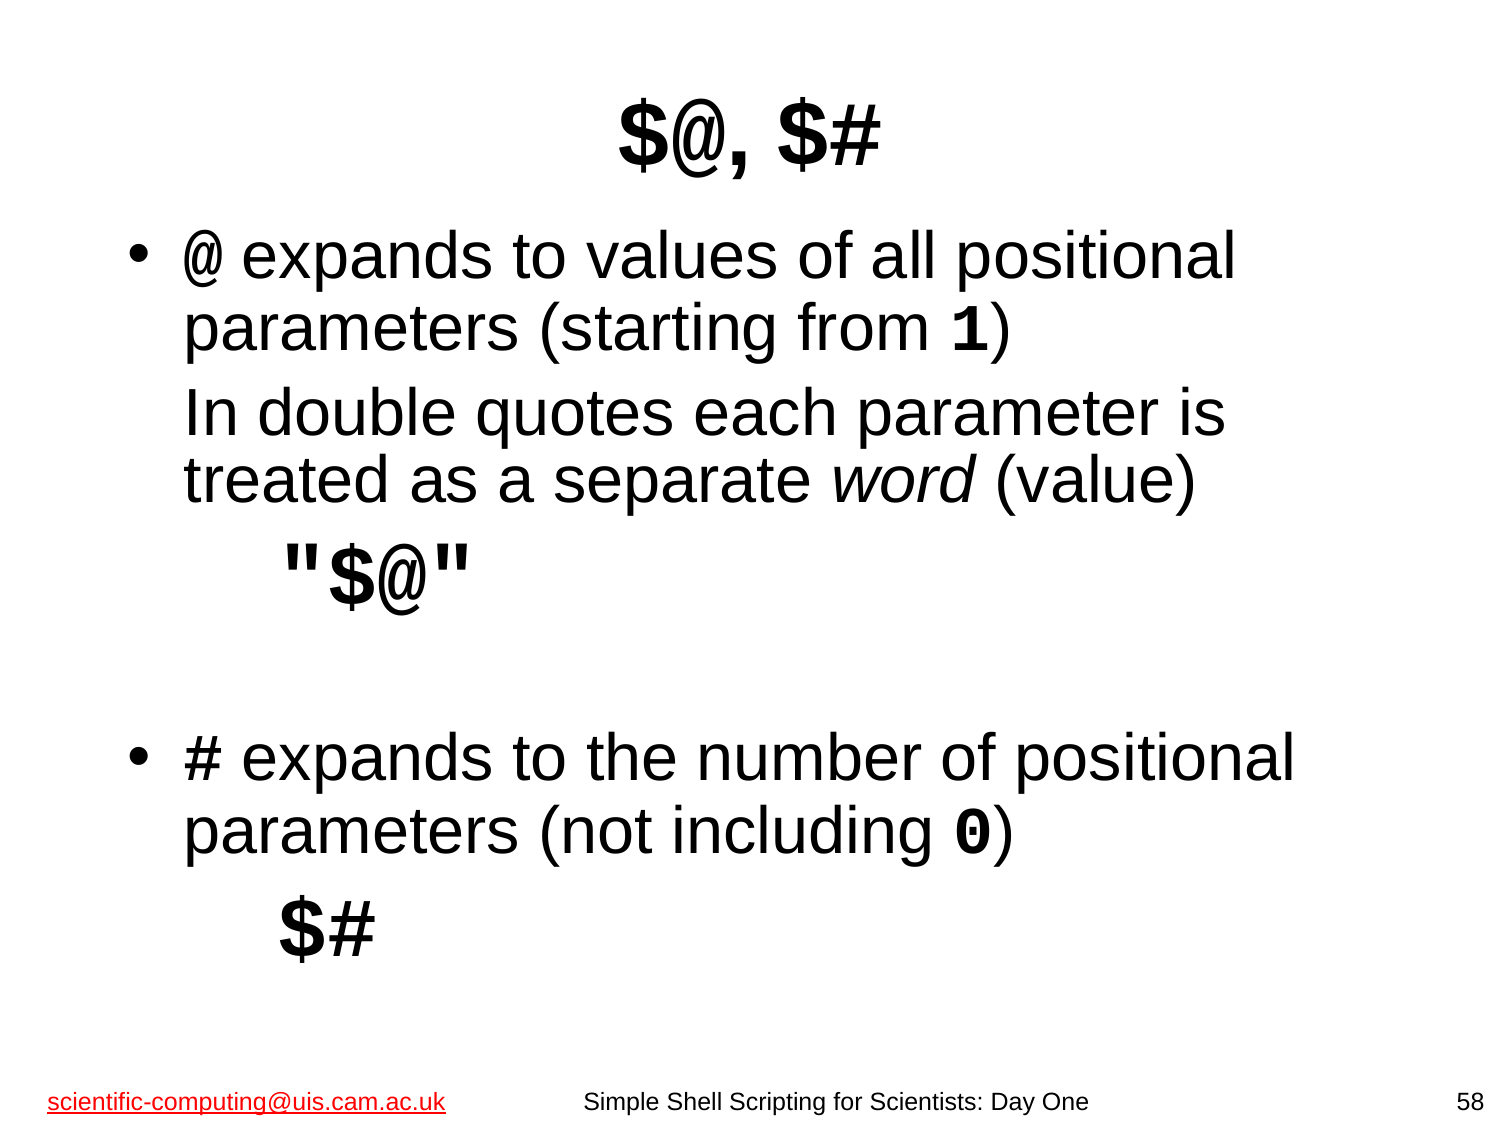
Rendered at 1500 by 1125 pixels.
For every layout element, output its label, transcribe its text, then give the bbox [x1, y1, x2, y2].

list @ expands to values of all positional parameters (starting from 1) In double quotes each parameter is treated as a separate word (value) "$@" # expands to the number of positional parameters (not including 0) $# [112, 212, 1388, 1051]
title $@, $# [112, 74, 1388, 201]
